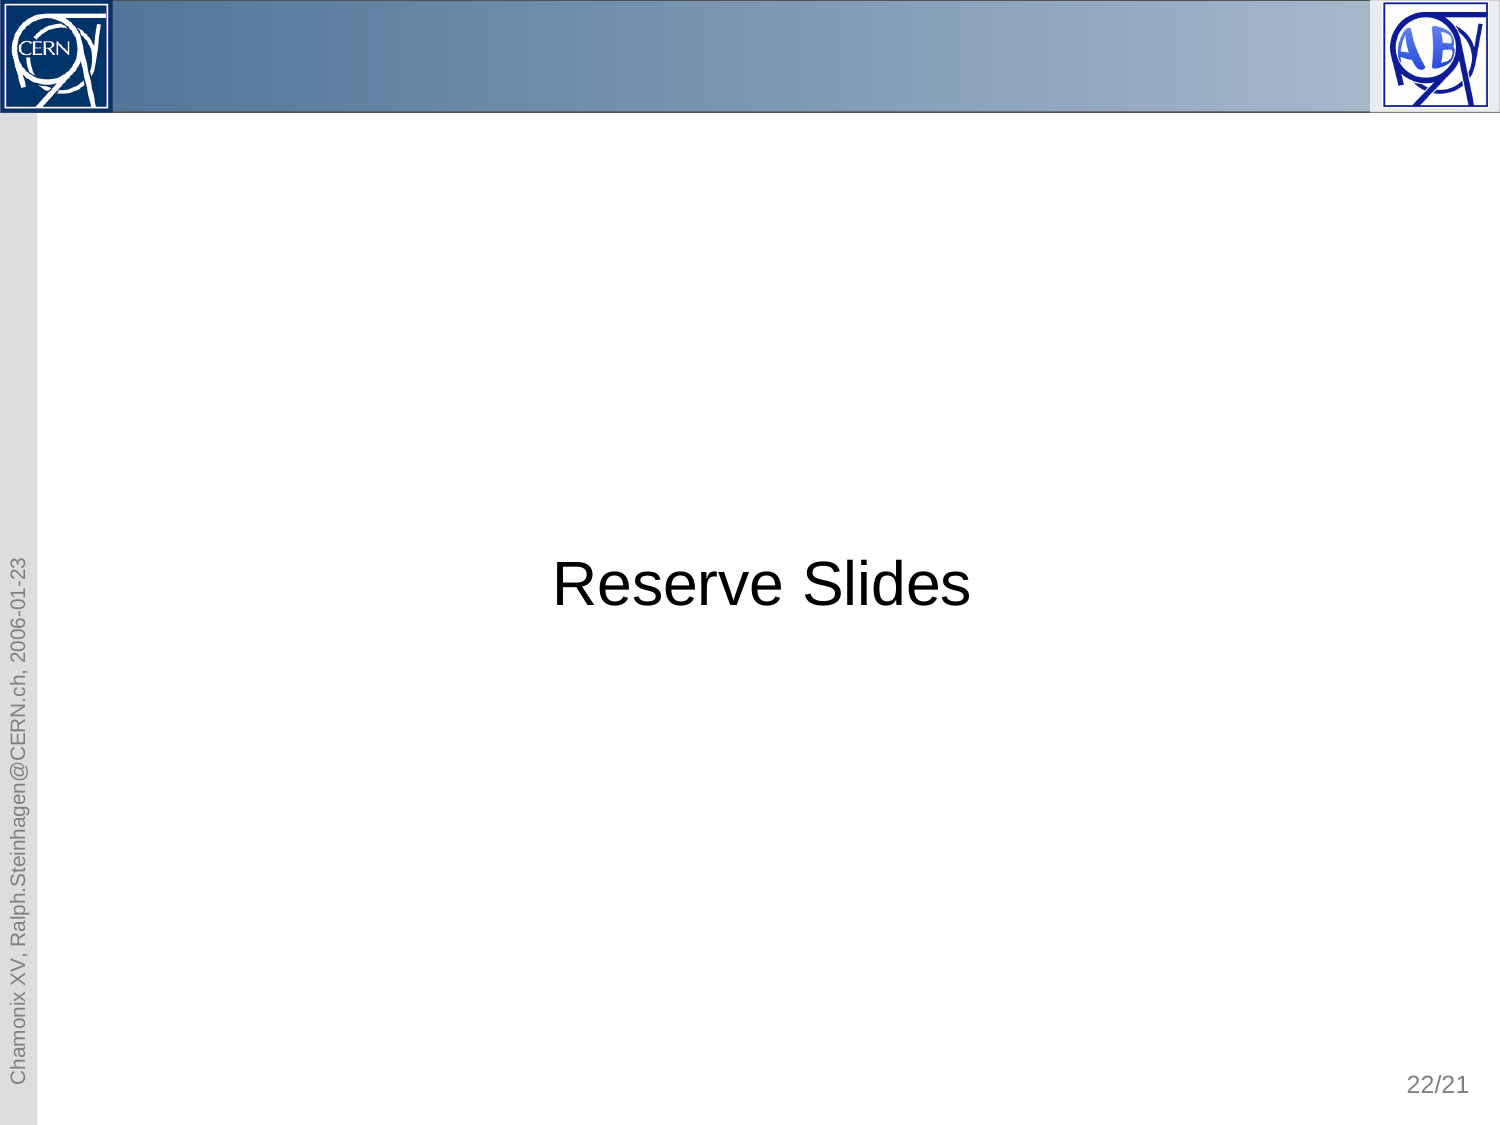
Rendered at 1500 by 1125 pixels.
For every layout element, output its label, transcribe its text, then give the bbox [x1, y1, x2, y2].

subtitle Reserve Slides [87, 137, 1438, 1030]
picture [0, 0, 113, 113]
picture [1382, 1, 1489, 108]
title [150, 0, 1201, 113]
